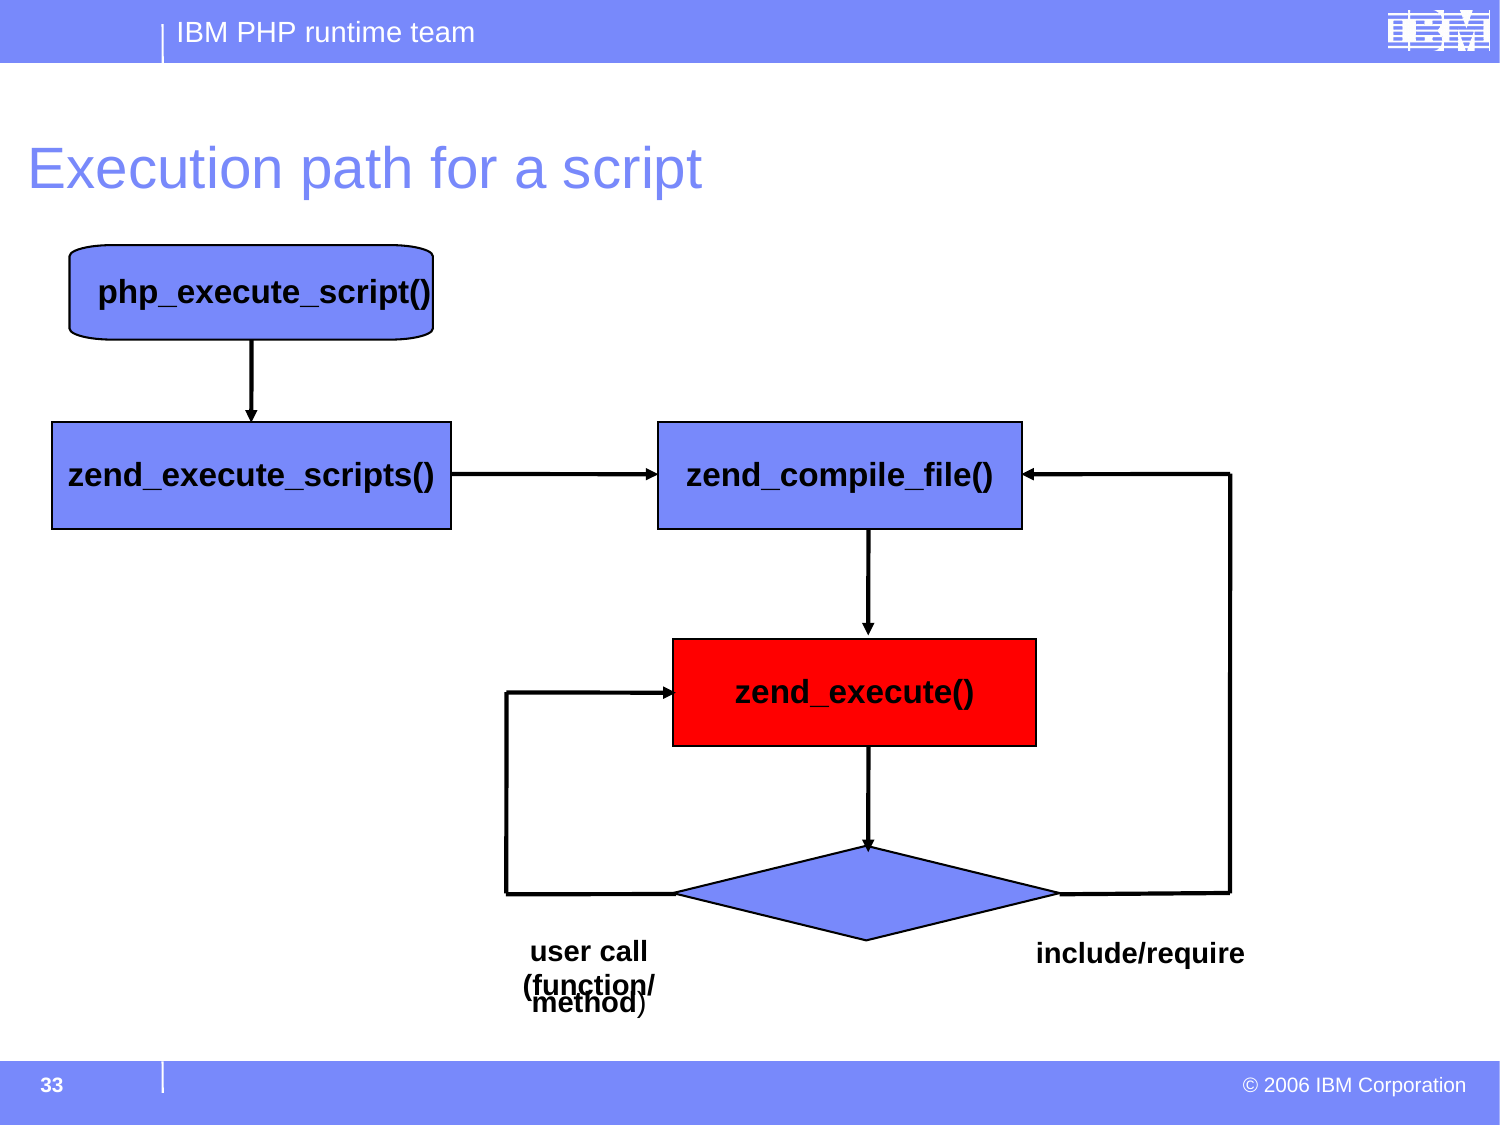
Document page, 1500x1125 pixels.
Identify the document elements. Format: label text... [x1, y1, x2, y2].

text_box include/require [1021, 942, 1261, 975]
text_box zend_execute()‏ [672, 639, 1037, 746]
text_box zend_execute_scripts()‏ [51, 422, 451, 529]
text_box Execution path for a script [12, 126, 1366, 209]
text_box [677, 846, 1059, 941]
text_box zend_compile_file()‏ [658, 422, 1022, 529]
text_box user call (function/method)‏ [450, 940, 728, 1024]
text_box php_execute_script()‏ [69, 245, 433, 340]
